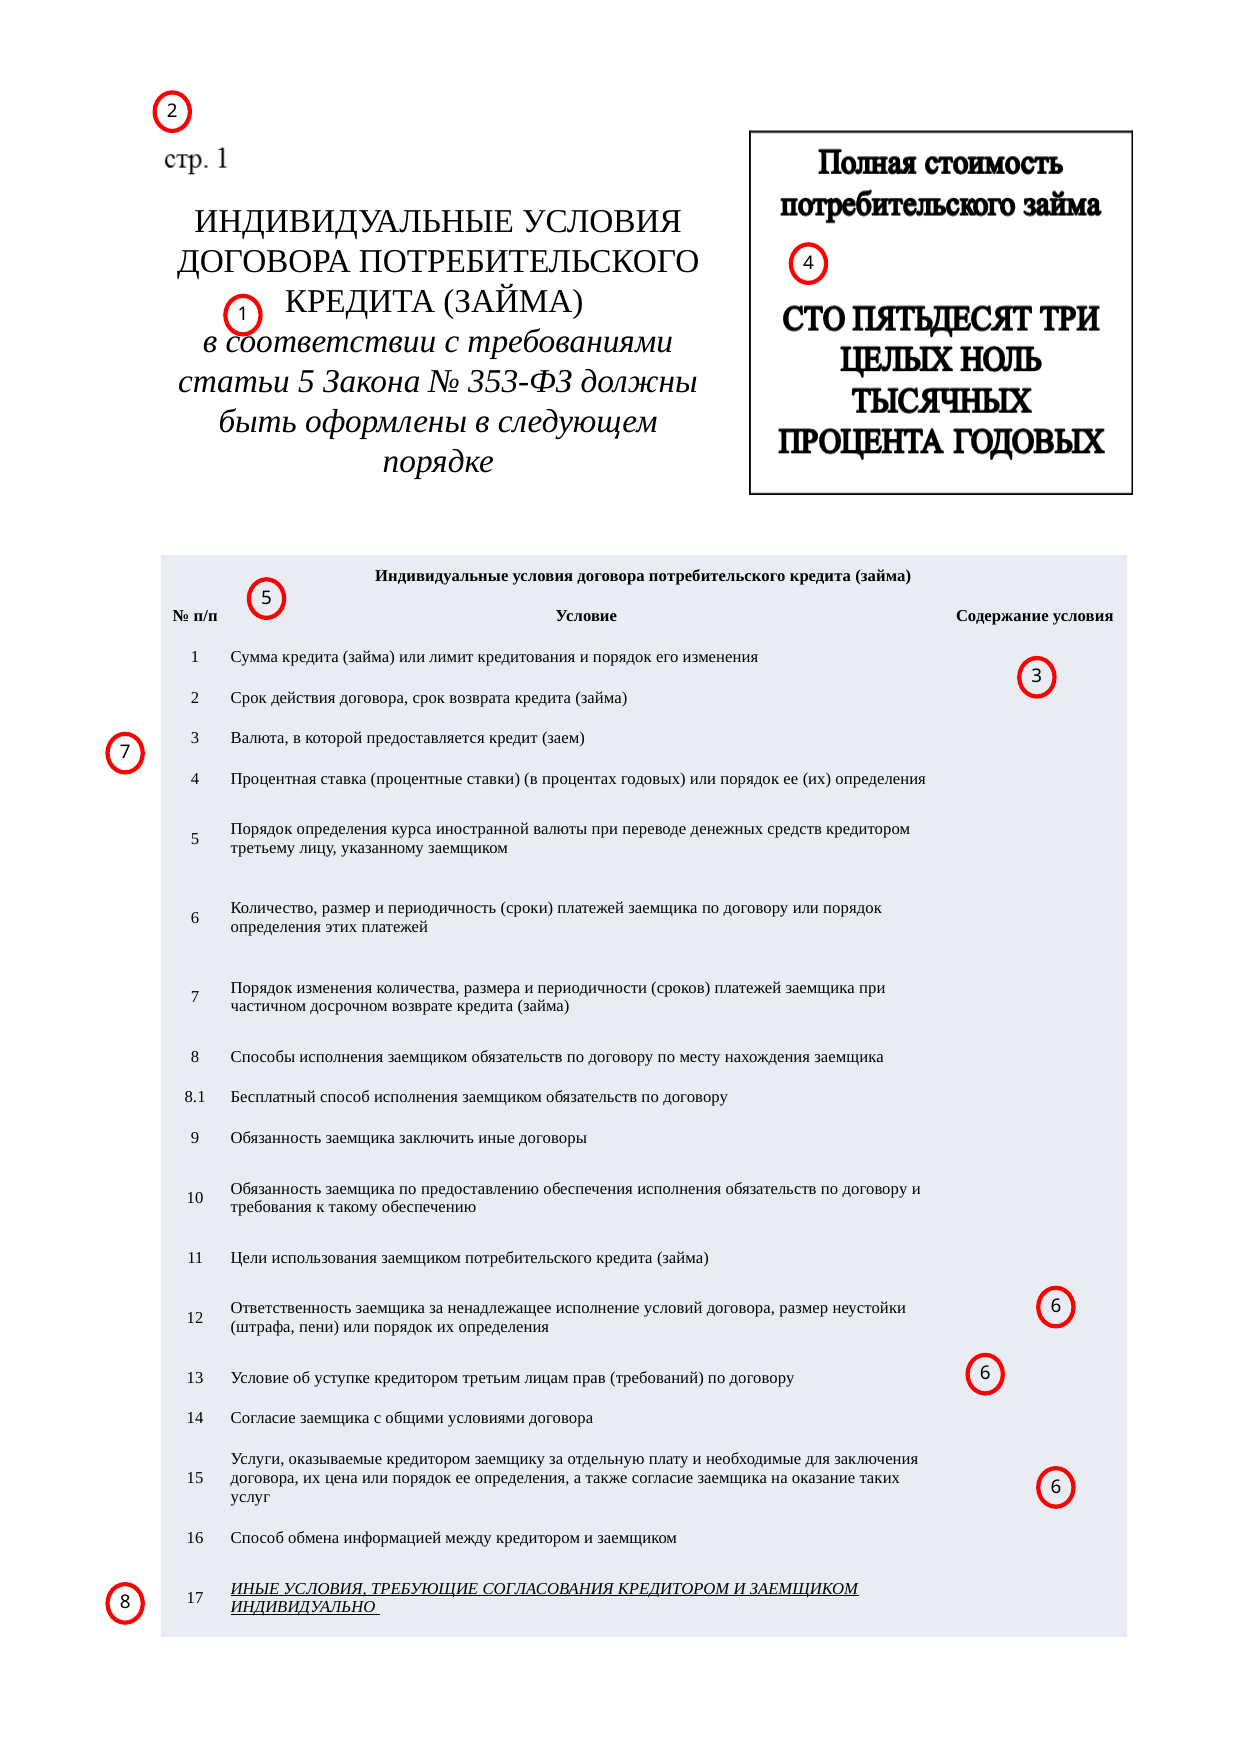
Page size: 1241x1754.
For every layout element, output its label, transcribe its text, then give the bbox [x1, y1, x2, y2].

text_box 5 [252, 582, 281, 615]
text_box 6 [970, 1358, 1000, 1391]
table_cell 9 [161, 1117, 230, 1158]
table_cell 12 [161, 1277, 230, 1357]
text_box ИНДИВИДУАЛЬНЫЕ УСЛОВИЯ ДОГОВОРА ПОТРЕБИТЕЛЬСКОГО КРЕДИТА (ЗАЙМА) в соответствии с требованиями статьи 5 Закона № 353-ФЗ должны быть оформлены в следующем порядке [150, 191, 726, 487]
table_cell [943, 677, 1127, 717]
table_cell Услуги, оказываемые кредитором заемщику за отдельную плату и необходимые для заключения договора, их цена или порядок ее определения, а также согласие заемщика на оказание таких услуг [230, 1438, 943, 1517]
text_box 3 [1013, 656, 1030, 694]
table_cell Обязанность заемщика по предоставлению обеспечения исполнения обязательств по договору и требования к такому обеспечению [230, 1158, 943, 1237]
table_cell 2 [161, 677, 230, 717]
table_cell [943, 1076, 1127, 1117]
table_cell 1 [161, 636, 230, 677]
text_box 3 [1044, 656, 1061, 694]
table_cell Процентная ставка (процентные ставки) (в процентах годовых) или порядок ее (их) определения [230, 758, 943, 798]
text_box 8 [131, 1582, 149, 1621]
text_box 2 [157, 95, 187, 128]
text_box 5 [242, 577, 261, 616]
picture [749, 129, 1133, 495]
table_cell 13 [161, 1357, 230, 1397]
table_cell 3 [161, 717, 230, 758]
table_cell [943, 1397, 1127, 1438]
table_cell Количество, размер и периодичность (сроки) платежей заемщика по договору или порядок определения этих платежей [230, 878, 943, 957]
text_box 4 [816, 243, 832, 281]
text_box 6 [1032, 1286, 1049, 1324]
table_cell 7 [161, 957, 230, 1036]
table_cell Обязанность заемщика заключить иные договоры [230, 1117, 943, 1158]
table_cell 5 [161, 798, 230, 878]
text_box 7 [101, 732, 118, 770]
table_cell [943, 1438, 1127, 1517]
text_box 6 [1032, 1466, 1050, 1505]
table_cell [943, 717, 1127, 758]
table_cell 8 [161, 1036, 230, 1076]
table_header Индивидуальные условия договора потребительского кредита (займа) [161, 555, 1127, 595]
table_cell [943, 1277, 1127, 1357]
text_box 4 [784, 243, 800, 281]
table_cell [943, 878, 1127, 957]
table_cell Цели использования заемщиком потребительского кредита (займа) [230, 1237, 943, 1277]
text_box 2 [148, 91, 164, 129]
text_box 6 [1062, 1466, 1080, 1505]
text_box 6 [992, 1353, 1009, 1391]
table_cell 8.1 [161, 1076, 230, 1117]
table_cell [943, 1117, 1127, 1158]
text_box 5 [272, 577, 291, 616]
table_cell [943, 1036, 1127, 1076]
table_cell [943, 1158, 1127, 1237]
text_box 8 [110, 1587, 140, 1620]
table_cell Согласие заемщика с общими условиями договора [230, 1397, 943, 1438]
table_cell Способы исполнения заемщиком обязательств по договору по месту нахождения заемщика [230, 1036, 943, 1076]
table_cell № п/п [161, 595, 230, 636]
table_cell 4 [161, 758, 230, 798]
table_cell [943, 636, 1127, 677]
table_cell 11 [161, 1237, 230, 1277]
text_box 3 [1022, 661, 1052, 694]
text_box 4 [793, 247, 823, 280]
table_cell Условие [230, 595, 943, 636]
picture [148, 129, 268, 192]
text_box 1 [219, 294, 236, 332]
table_cell Порядок определения курса иностранной валюты при переводе денежных средств кредитором третьему лицу, указанному заемщиком [230, 798, 943, 878]
table_cell Срок действия договора, срок возврата кредита (займа) [230, 677, 943, 717]
table_cell Ответственность заемщика за ненадлежащее исполнение условий договора, размер неустойки (штрафа, пени) или порядок их определения [230, 1277, 943, 1357]
table_cell [943, 758, 1127, 798]
text_box 6 [1063, 1286, 1080, 1324]
table_cell Содержание условия [943, 595, 1127, 636]
text_box 6 [1041, 1290, 1071, 1324]
table_cell Сумма кредита (займа) или лимит кредитования и порядок его изменения [230, 636, 943, 677]
table_cell Порядок изменения количества, размера и периодичности (сроков) платежей заемщика при частичном досрочном возврате кредита (займа) [230, 957, 943, 1036]
table_cell 17 [161, 1557, 230, 1637]
table_cell [943, 957, 1127, 1036]
table_cell Условие об уступке кредитором третьим лицам прав (требований) по договору [230, 1357, 943, 1397]
table_cell Валюта, в которой предоставляется кредит (заем) [230, 717, 943, 758]
text_box 6 [1041, 1471, 1071, 1504]
table_cell 15 [161, 1438, 230, 1517]
table_cell [943, 1557, 1127, 1637]
table_cell 14 [161, 1397, 230, 1438]
table_cell 16 [161, 1517, 230, 1557]
table_cell [943, 1357, 1127, 1397]
text_box 6 [961, 1353, 978, 1391]
text_box 1 [250, 294, 267, 332]
table_cell 10 [161, 1158, 230, 1237]
text_box 2 [180, 91, 196, 129]
table_cell [943, 1237, 1127, 1277]
table_cell Бесплатный способ исполнения заемщиком обязательств по договору [230, 1076, 943, 1117]
table_cell [943, 798, 1127, 878]
text_box 7 [110, 737, 140, 770]
table_cell [943, 1517, 1127, 1557]
table_cell Способ обмена информацией между кредитором и заемщиком [230, 1517, 943, 1557]
table_cell 6 [161, 878, 230, 957]
table_cell ИНЫЕ УСЛОВИЯ, ТРЕБУЮЩИЕ СОГЛАСОВАНИЯ КРЕДИТОРОМ И ЗАЕМЩИКОМ ИНДИВИДУАЛЬНО [230, 1557, 943, 1637]
text_box 7 [132, 732, 149, 770]
text_box 8 [101, 1582, 119, 1621]
text_box 1 [228, 299, 258, 332]
